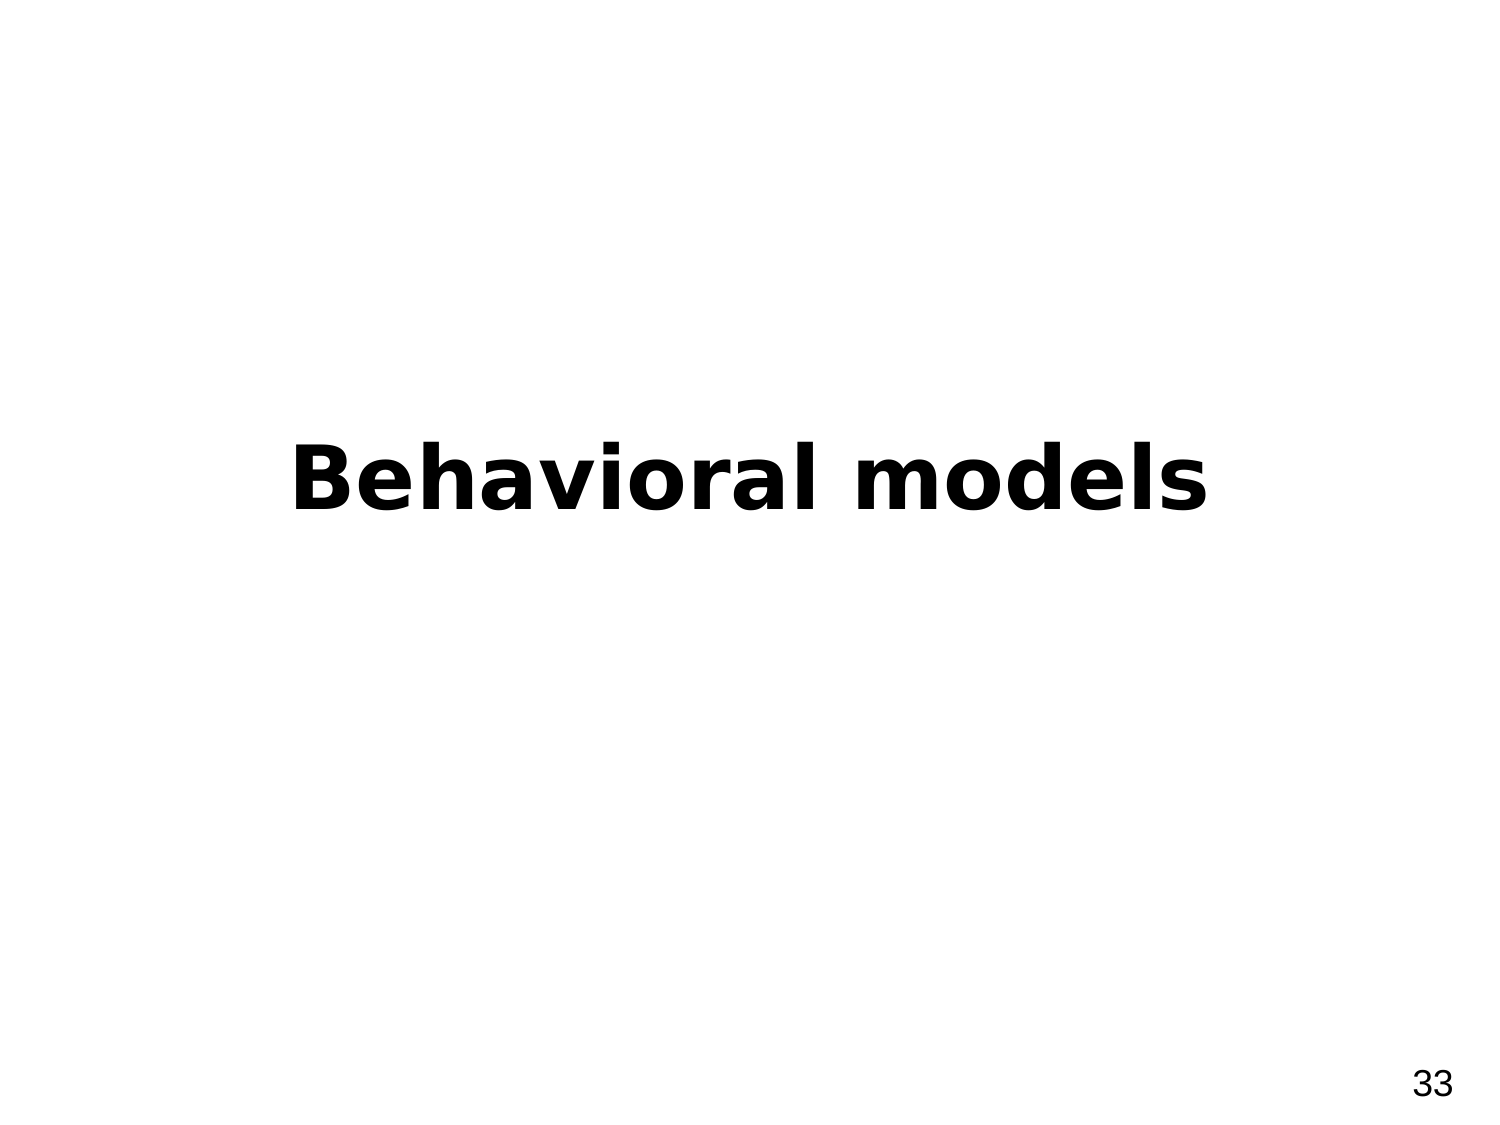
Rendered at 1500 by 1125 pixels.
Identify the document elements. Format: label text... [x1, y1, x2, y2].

title Behavioral models [75, 380, 1425, 568]
